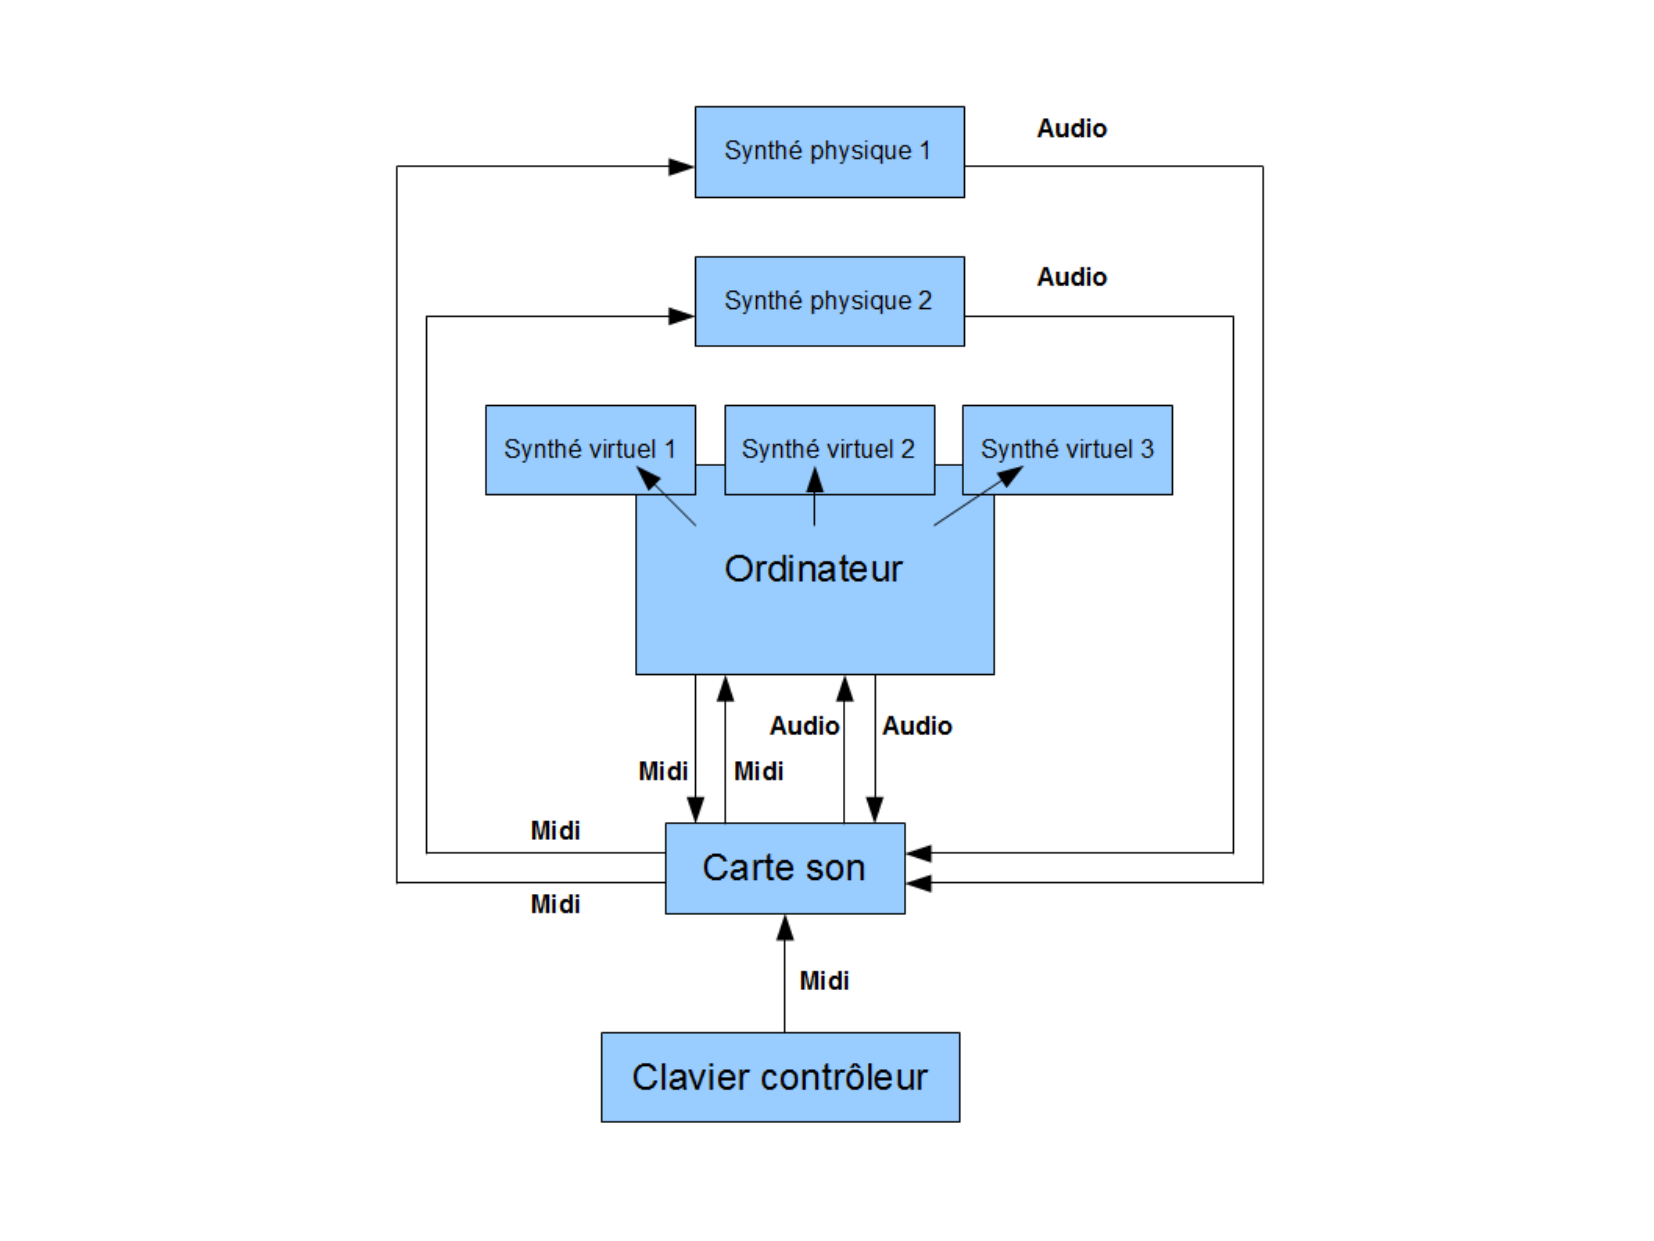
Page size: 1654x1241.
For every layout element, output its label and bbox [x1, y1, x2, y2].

picture [351, 64, 1308, 1209]
